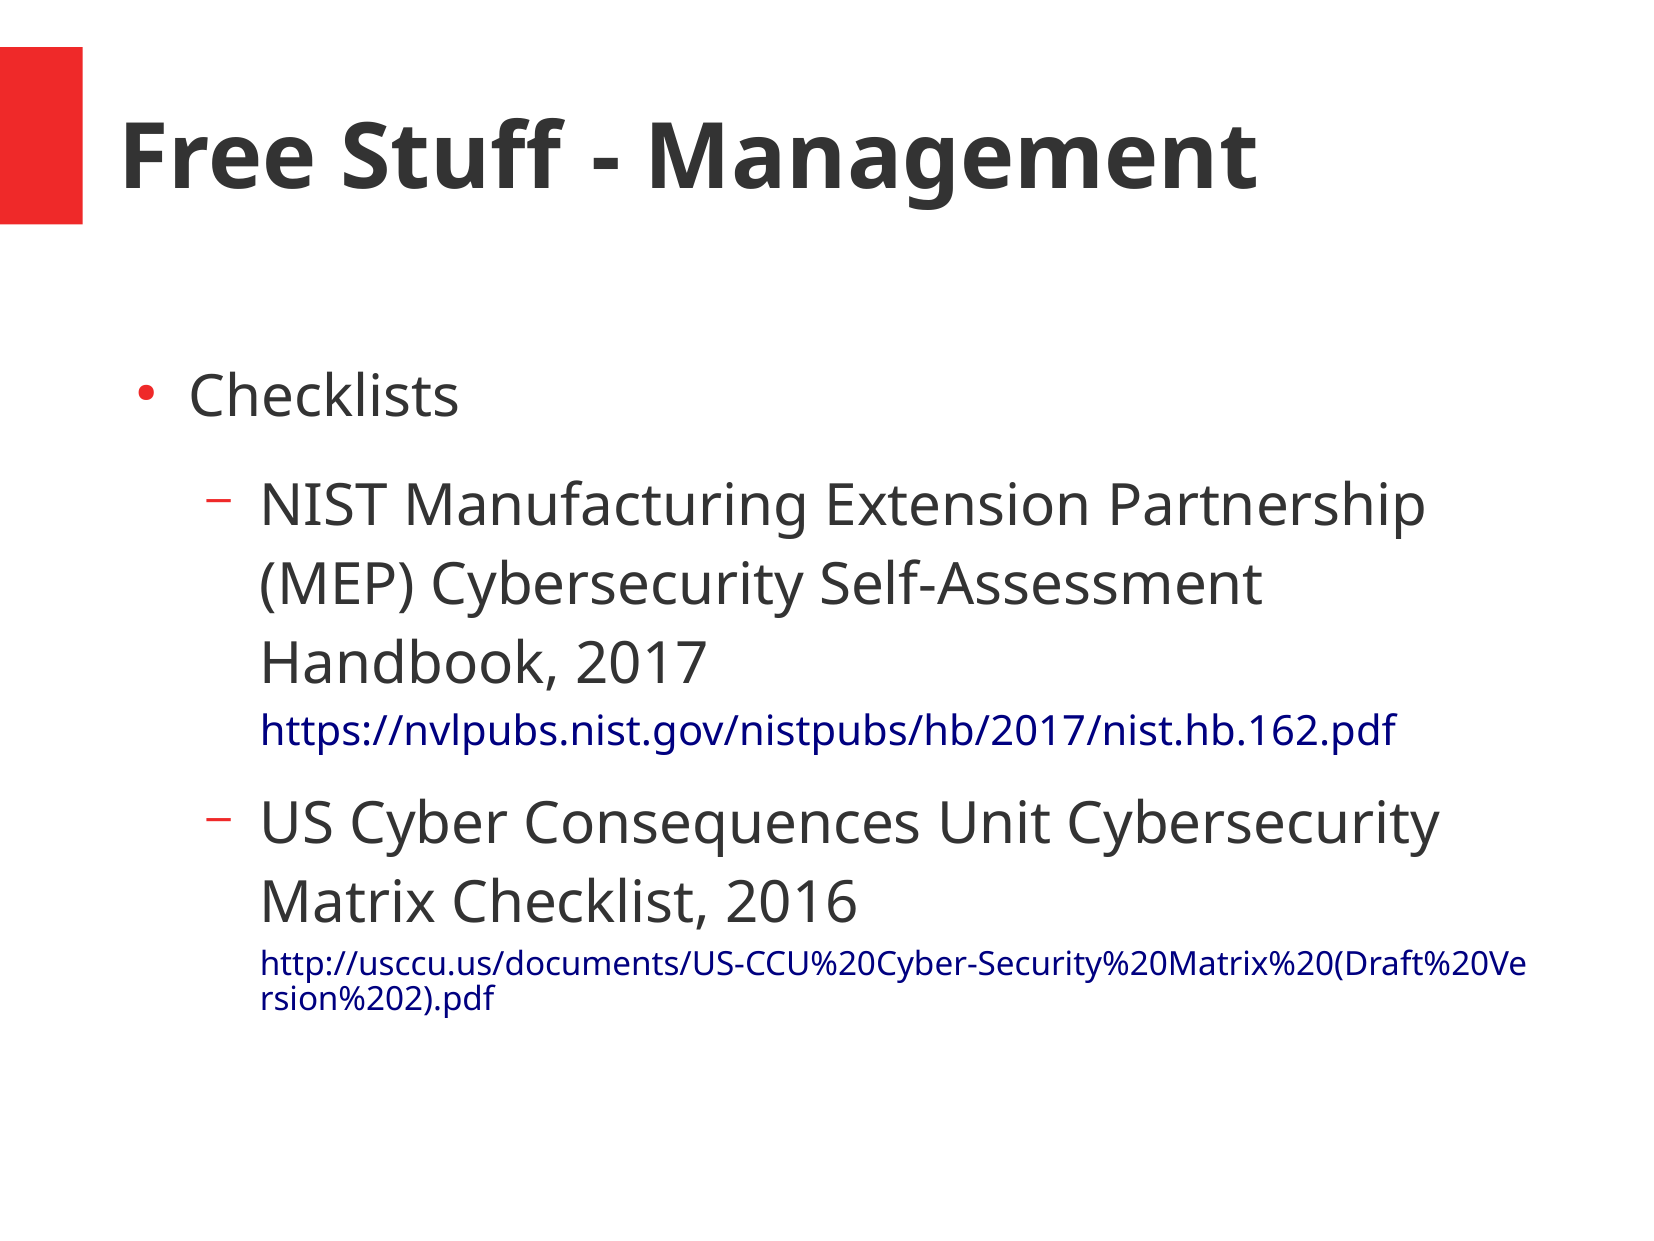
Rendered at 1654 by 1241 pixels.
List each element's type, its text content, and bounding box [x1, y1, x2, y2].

title Free Stuff - Management [118, 27, 1571, 278]
list Checklists NIST Manufacturing Extension Partnership (MEP) Cybersecurity Self-Assessment Handbook, 2017 https://nvlpubs.nist.gov/nistpubs/hb/2017/nist.hb.162.pdf US Cyber Consequences Unit Cybersecurity Matrix Checklist, 2016 http://usccu.us/documents/US-CCU%20Cyber-Security%20Matrix%20(Draft%20Version%202).pdf [118, 354, 1536, 1074]
